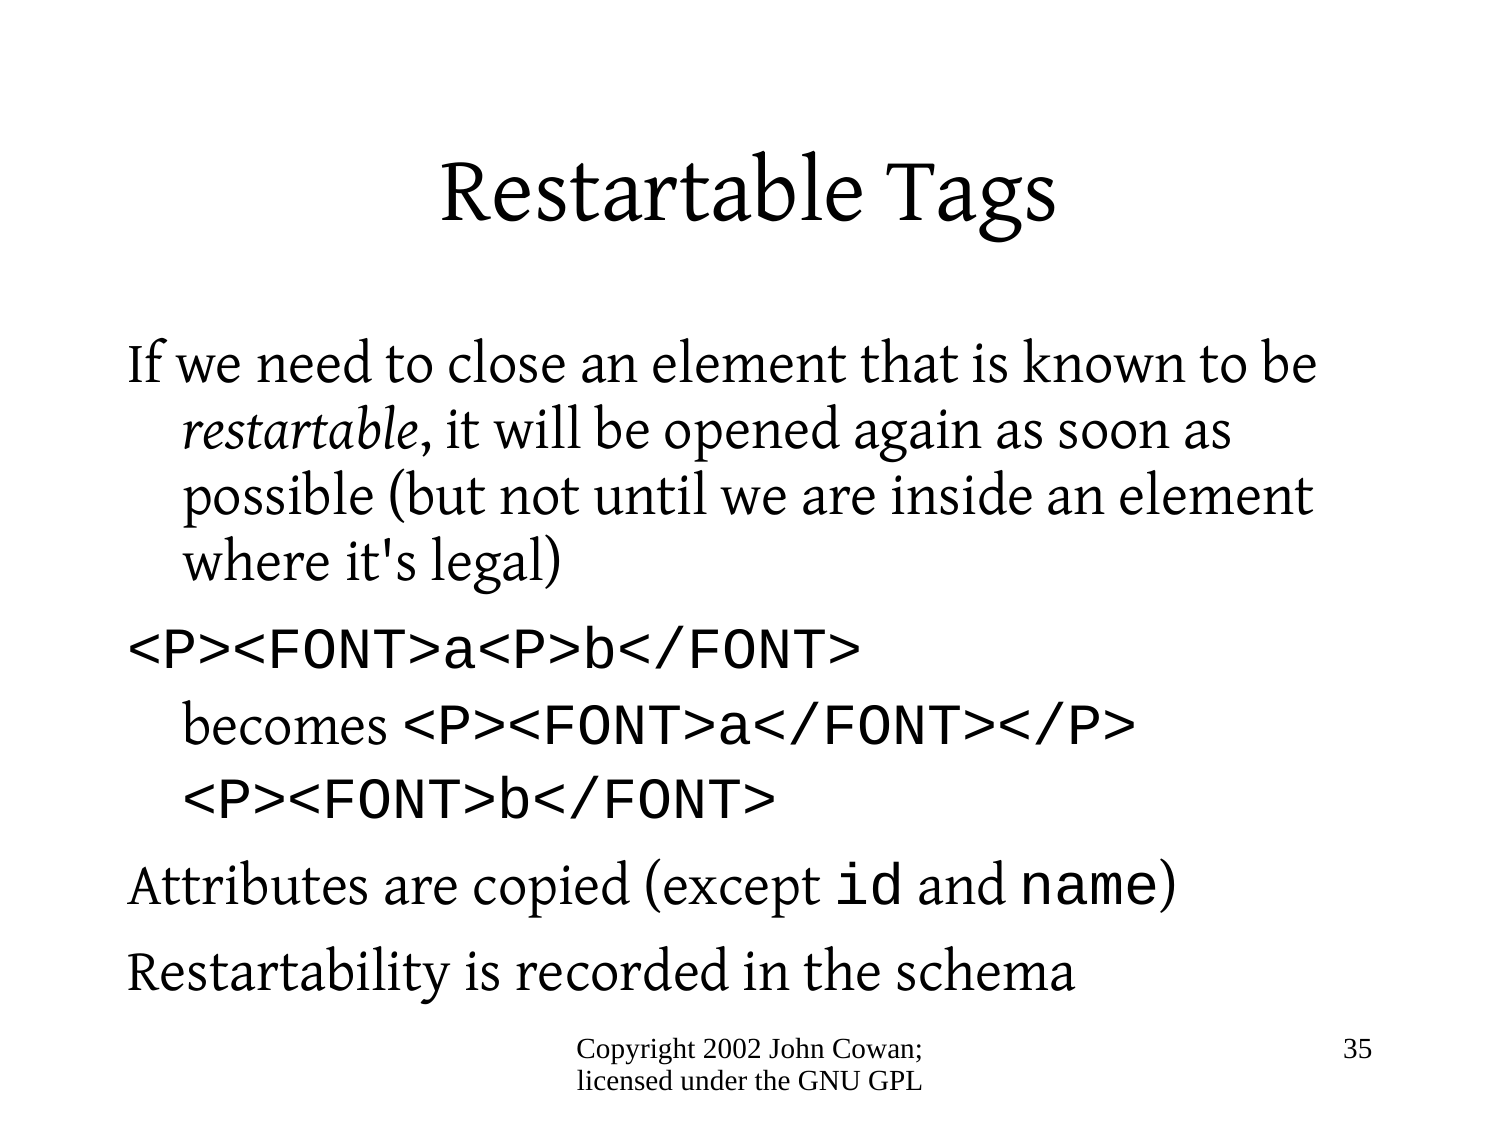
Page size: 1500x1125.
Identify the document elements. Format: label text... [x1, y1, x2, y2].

list If we need to close an element that is known to be restartable, it will be opened again as soon as possible (but not until we are inside an element where it's legal) <P><FONT>a<P>b</FONT> becomes <P><FONT>a</FONT></P> <P><FONT>b</FONT> Attributes are copied (except id and name) Restartability is recorded in the schema [112, 324, 1388, 1027]
title Restartable Tags [112, 99, 1388, 288]
text_box 35 [1074, 1027, 1388, 1074]
text_box Copyright 2002 John Cowan; licensed under the GNU GPL [512, 1027, 988, 1107]
